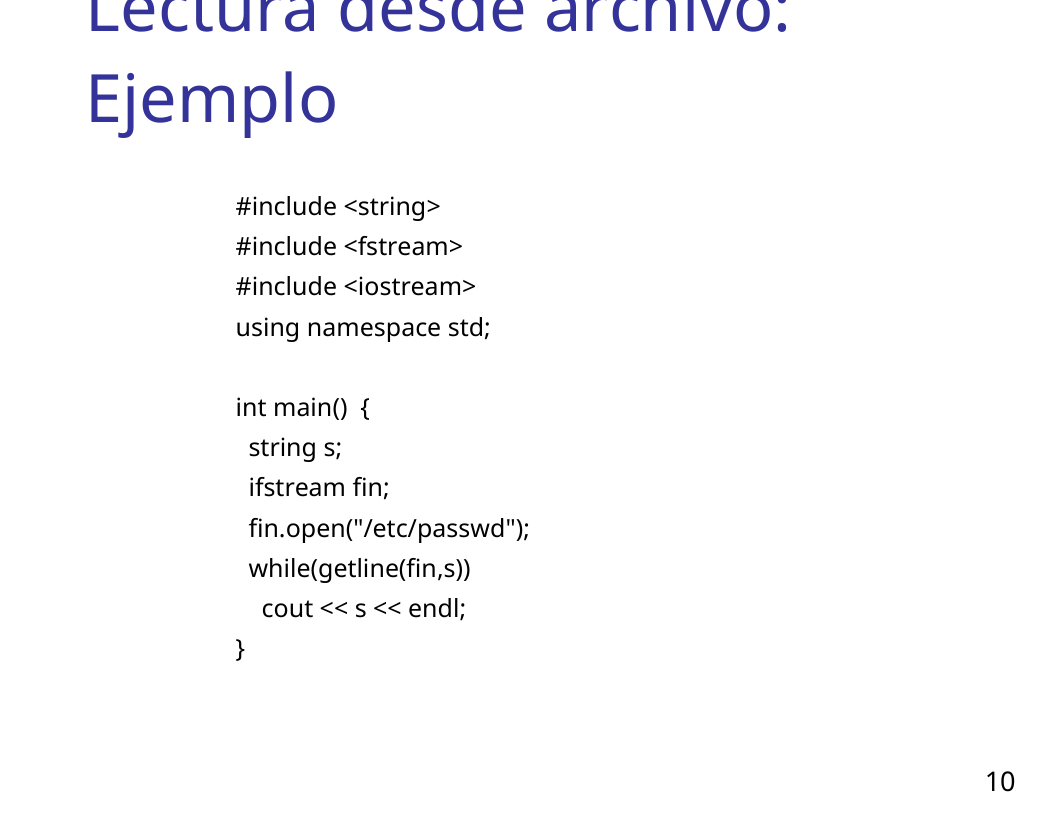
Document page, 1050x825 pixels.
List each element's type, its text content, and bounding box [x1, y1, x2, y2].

title Lectura desde archivo: Ejemplo [75, 0, 1026, 148]
list #include <string> #include <fstream> #include <iostream> using namespace std; int main() { string s; ifstream fin; fin.open("/etc/passwd"); while(getline(fin,s)) cout << s << endl; } [224, 183, 1024, 744]
